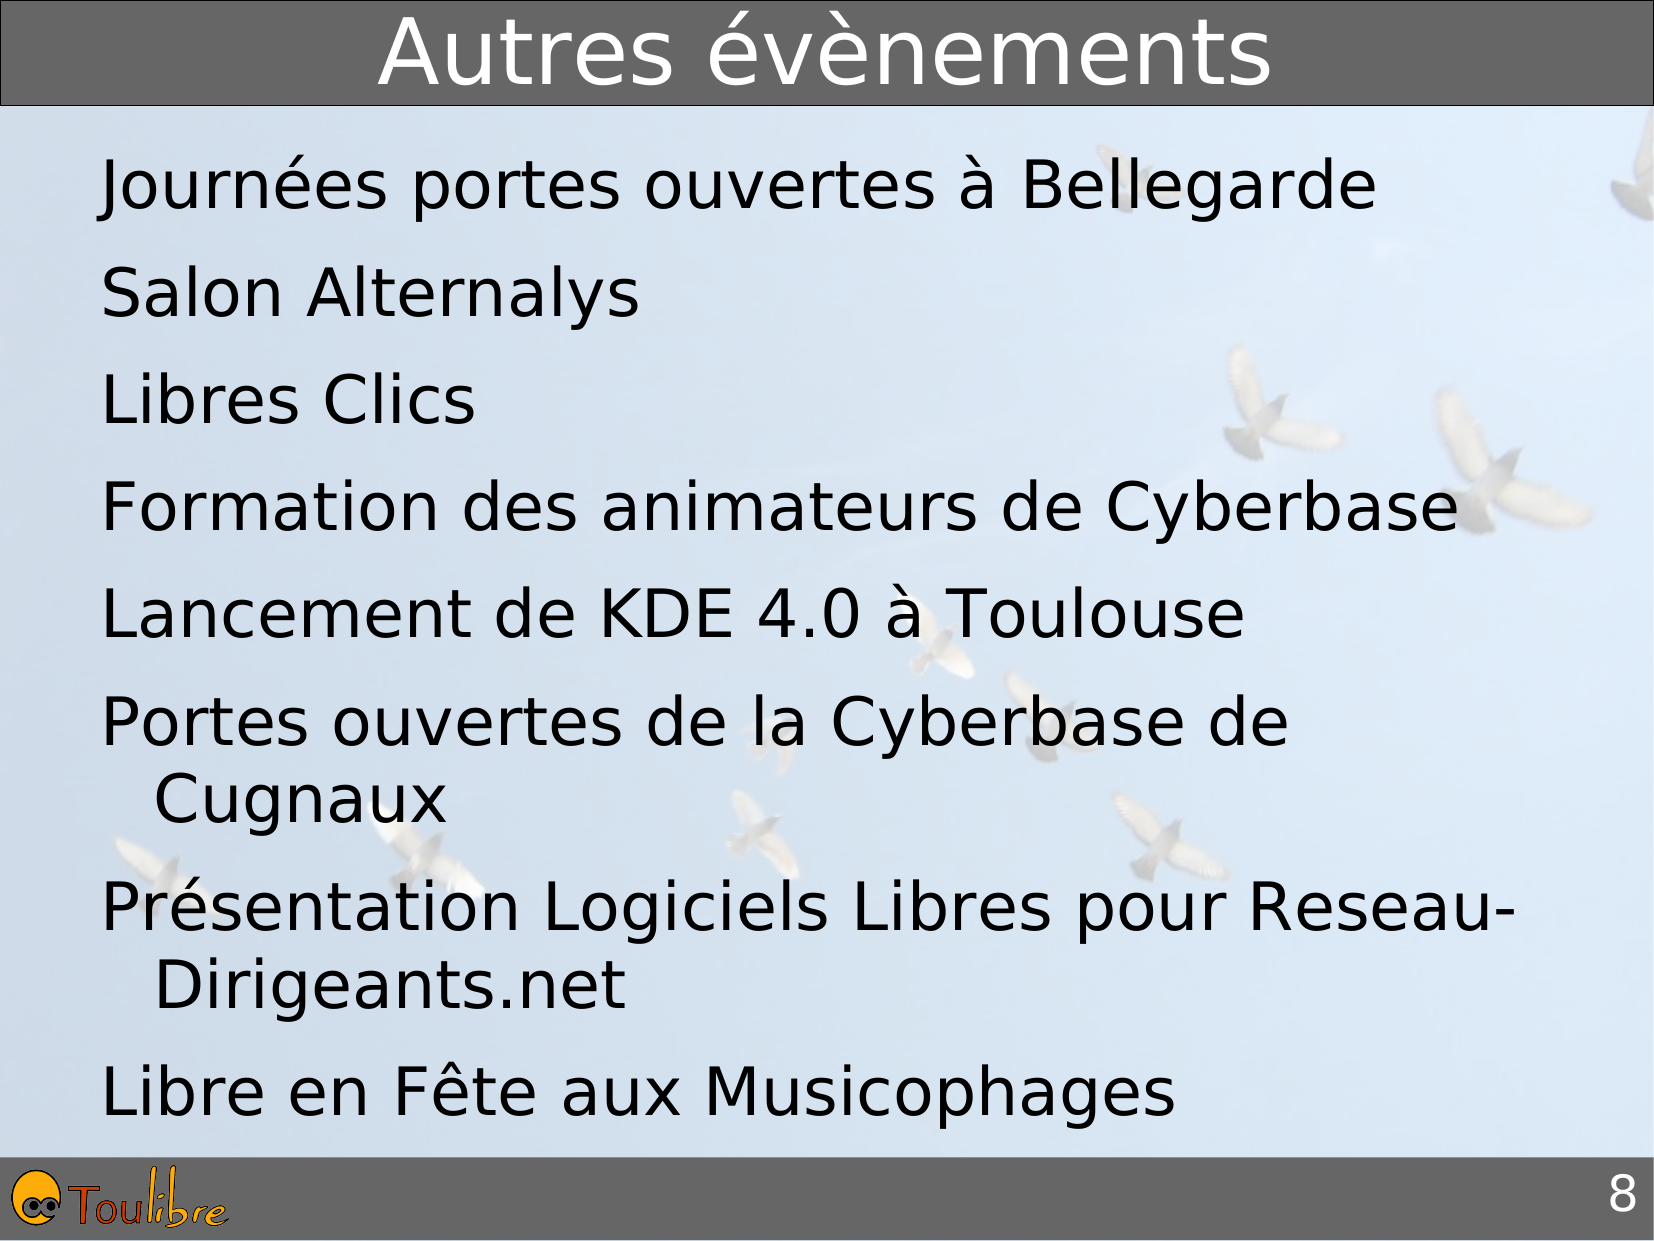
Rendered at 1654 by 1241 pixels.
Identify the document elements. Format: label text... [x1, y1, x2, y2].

picture [11, 1165, 229, 1228]
list Journées portes ouvertes à Bellegarde Salon Alternalys Libres Clics Formation des animateurs de Cyberbase Lancement de KDE 4.0 à Toulouse Portes ouvertes de la Cyberbase de Cugnaux Présentation Logiciels Libres pour Reseau-Dirigeants.net Libre en Fête aux Musicophages [82, 146, 1571, 1132]
title Autres évènements [0, 0, 1654, 107]
